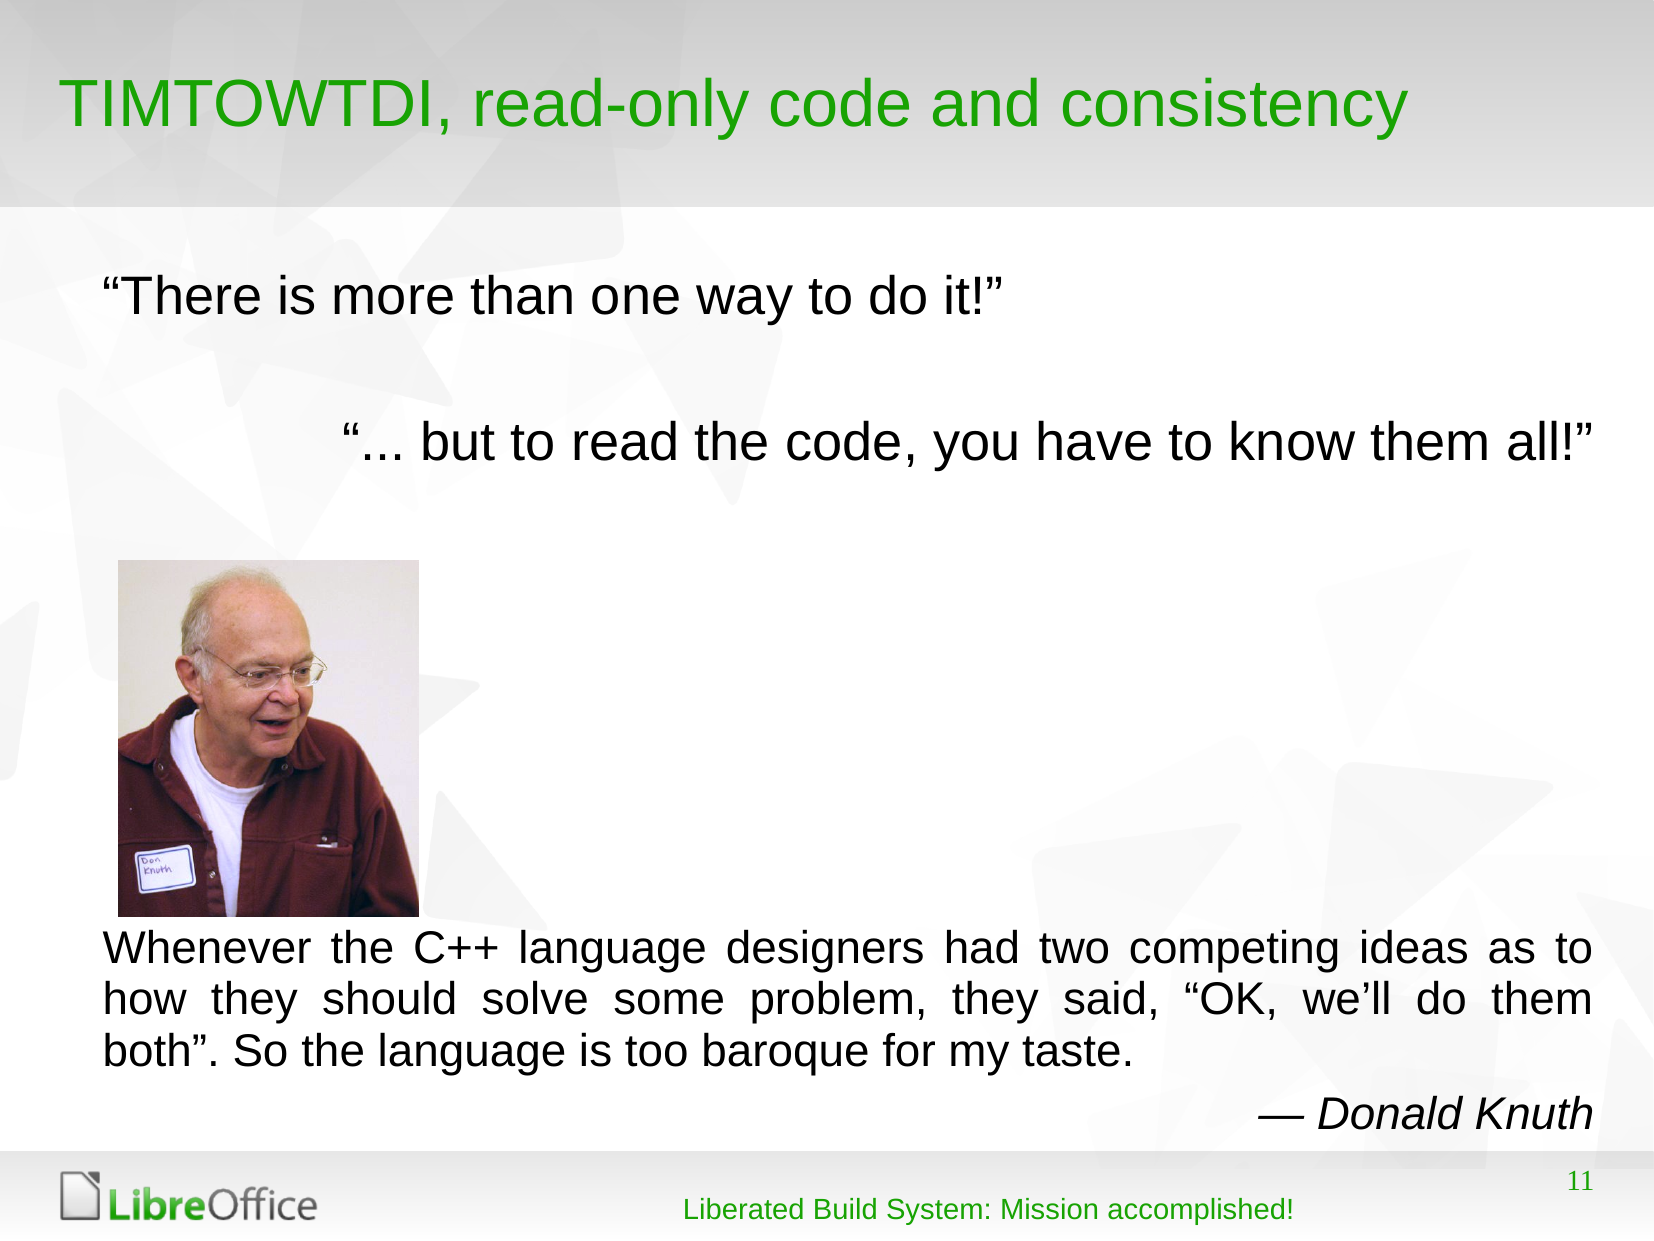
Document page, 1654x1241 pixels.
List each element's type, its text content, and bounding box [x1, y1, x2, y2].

picture [0, 0, 783, 931]
list “There is more than one way to do it!” “... but to read the code, you have to know them all!” Whenever the C++ language designers had two competing ideas as to how they should solve some problem, they said, “OK, we’ll do them both”. So the language is too baroque for my taste. — Donald Knuth [59, 265, 1595, 1142]
picture [41, 1152, 337, 1240]
picture [915, 548, 1654, 1169]
title TIMTOWTDI, read-only code and consistency [59, 29, 1595, 178]
picture [118, 560, 419, 917]
